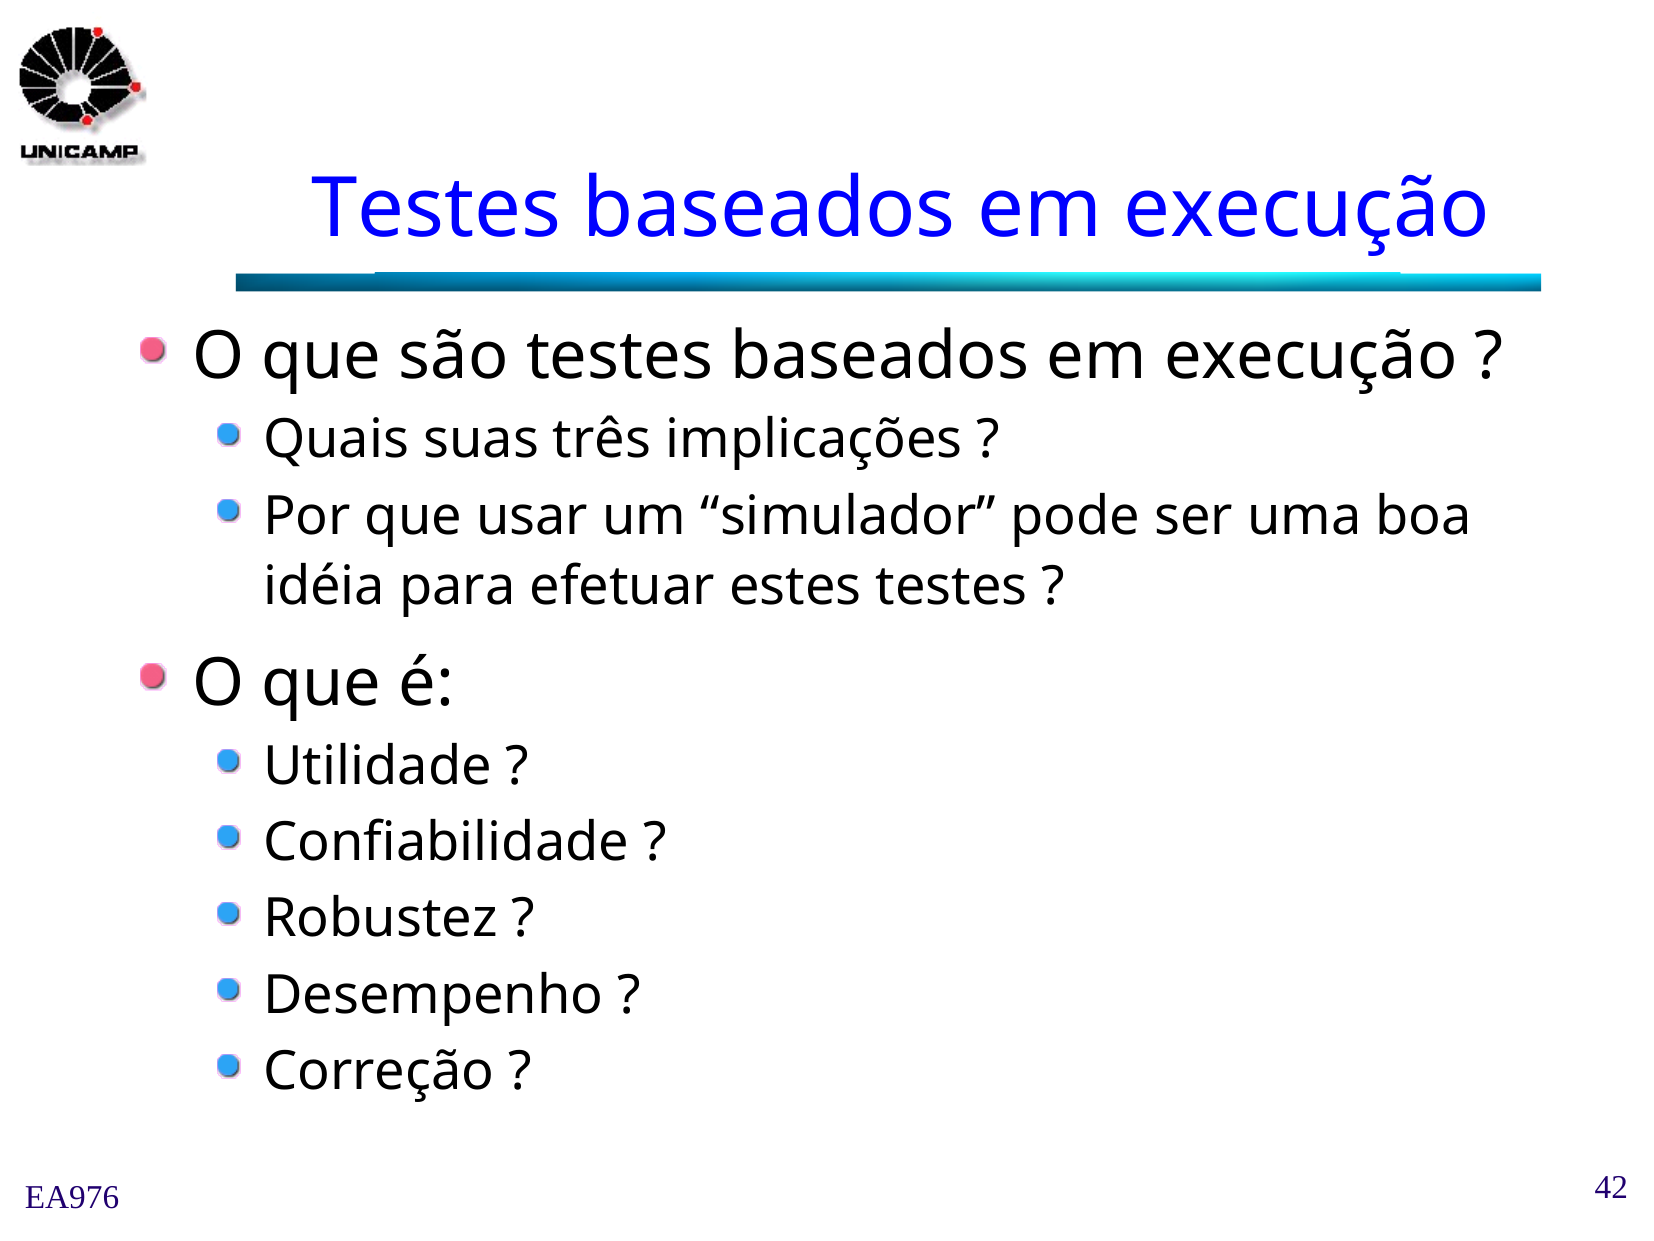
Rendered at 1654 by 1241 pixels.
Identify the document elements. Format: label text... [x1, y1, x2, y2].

title Testes baseados em execução [266, 29, 1536, 259]
list O que são testes baseados em execução ? Quais suas três implicações ? Por que usar um “simulador” pode ser uma boa idéia para efetuar estes testes ? O que é: Utilidade ? Confiabilidade ? Robustez ? Desempenho ? Correção ? [121, 309, 1534, 1182]
picture [125, 272, 1654, 295]
